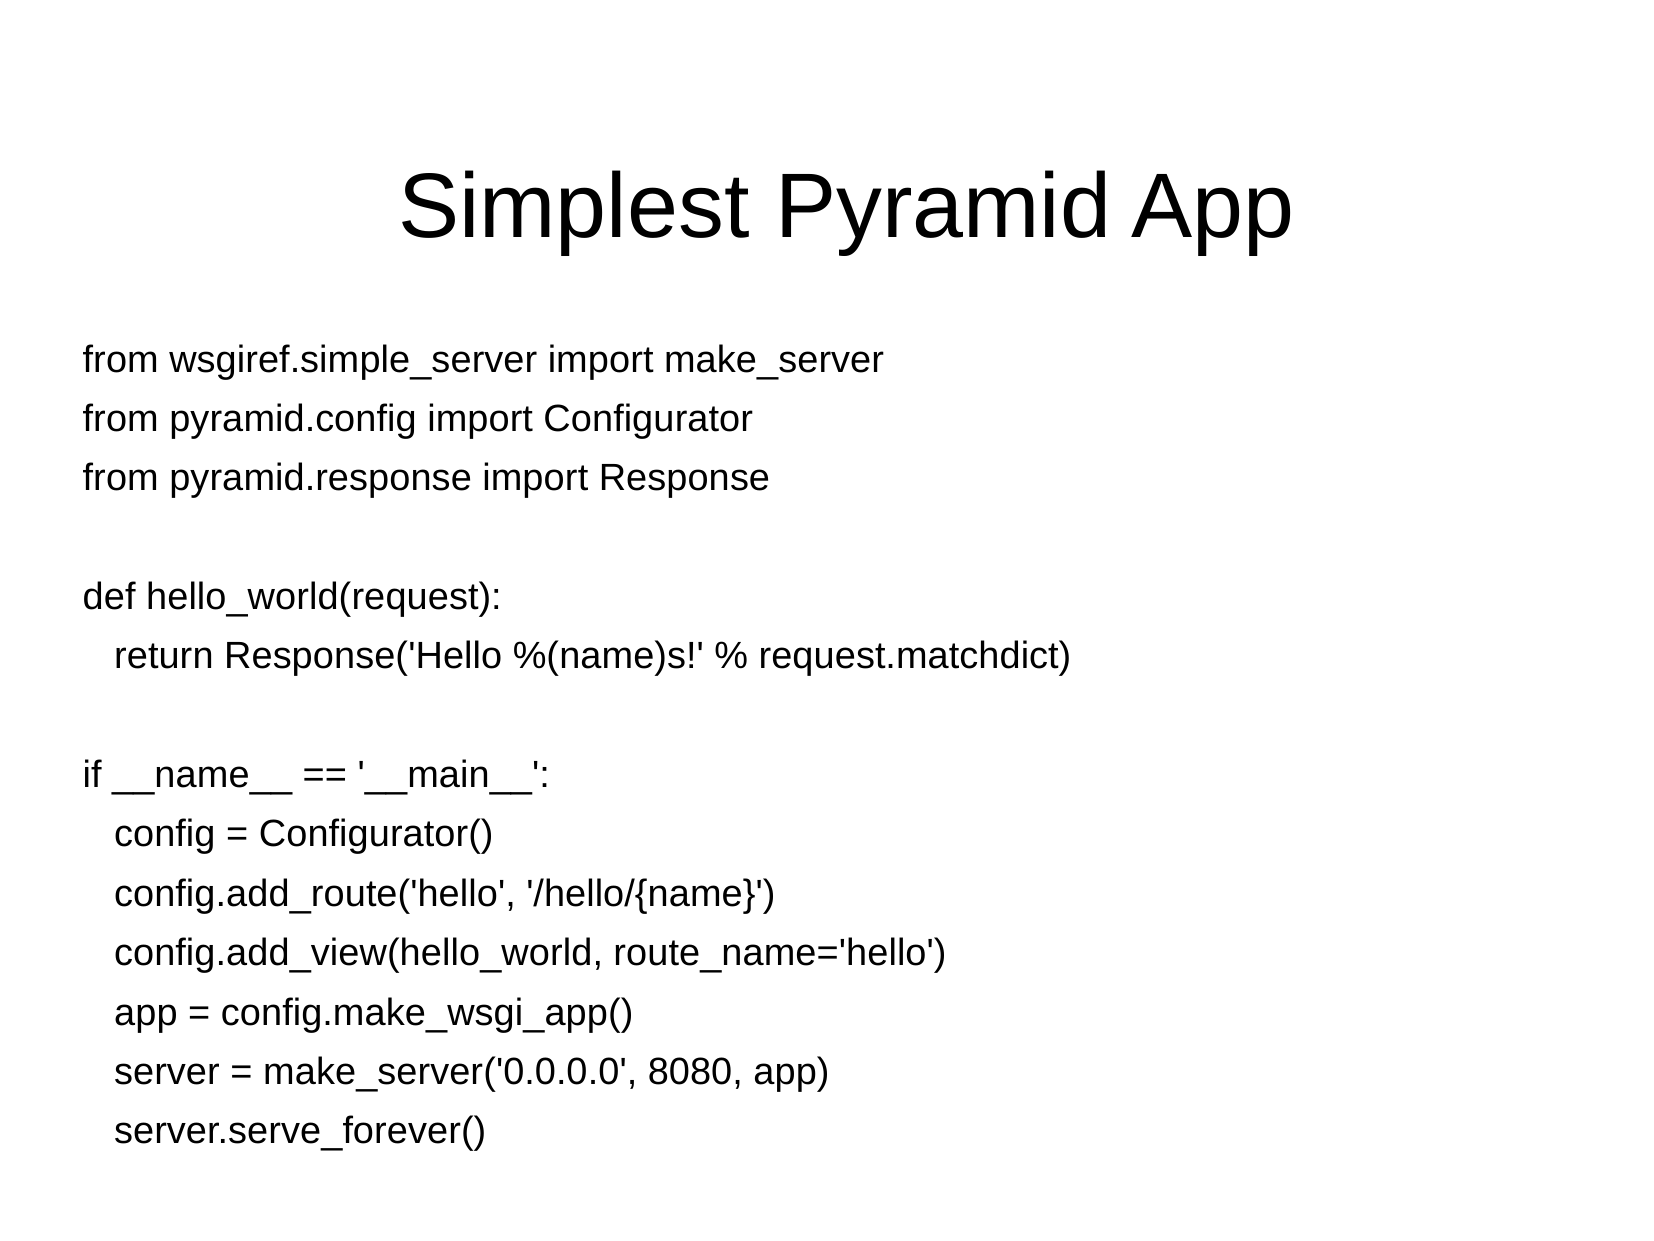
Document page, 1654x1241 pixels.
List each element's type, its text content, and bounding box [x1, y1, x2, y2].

list from wsgiref.simple_server import make_server from pyramid.config import Configurator from pyramid.response import Response def hello_world(request): return Response('Hello %(name)s!' % request.matchdict) if __name__ == '__main__': config = Configurator() config.add_route('hello', '/hello/{name}') config.add_view(hello_world, route_name='hello') app = config.make_wsgi_app() server = make_server('0.0.0.0', 8080, app) server.serve_forever() [82, 337, 1571, 1157]
title Simplest Pyramid App [82, 112, 1612, 301]
